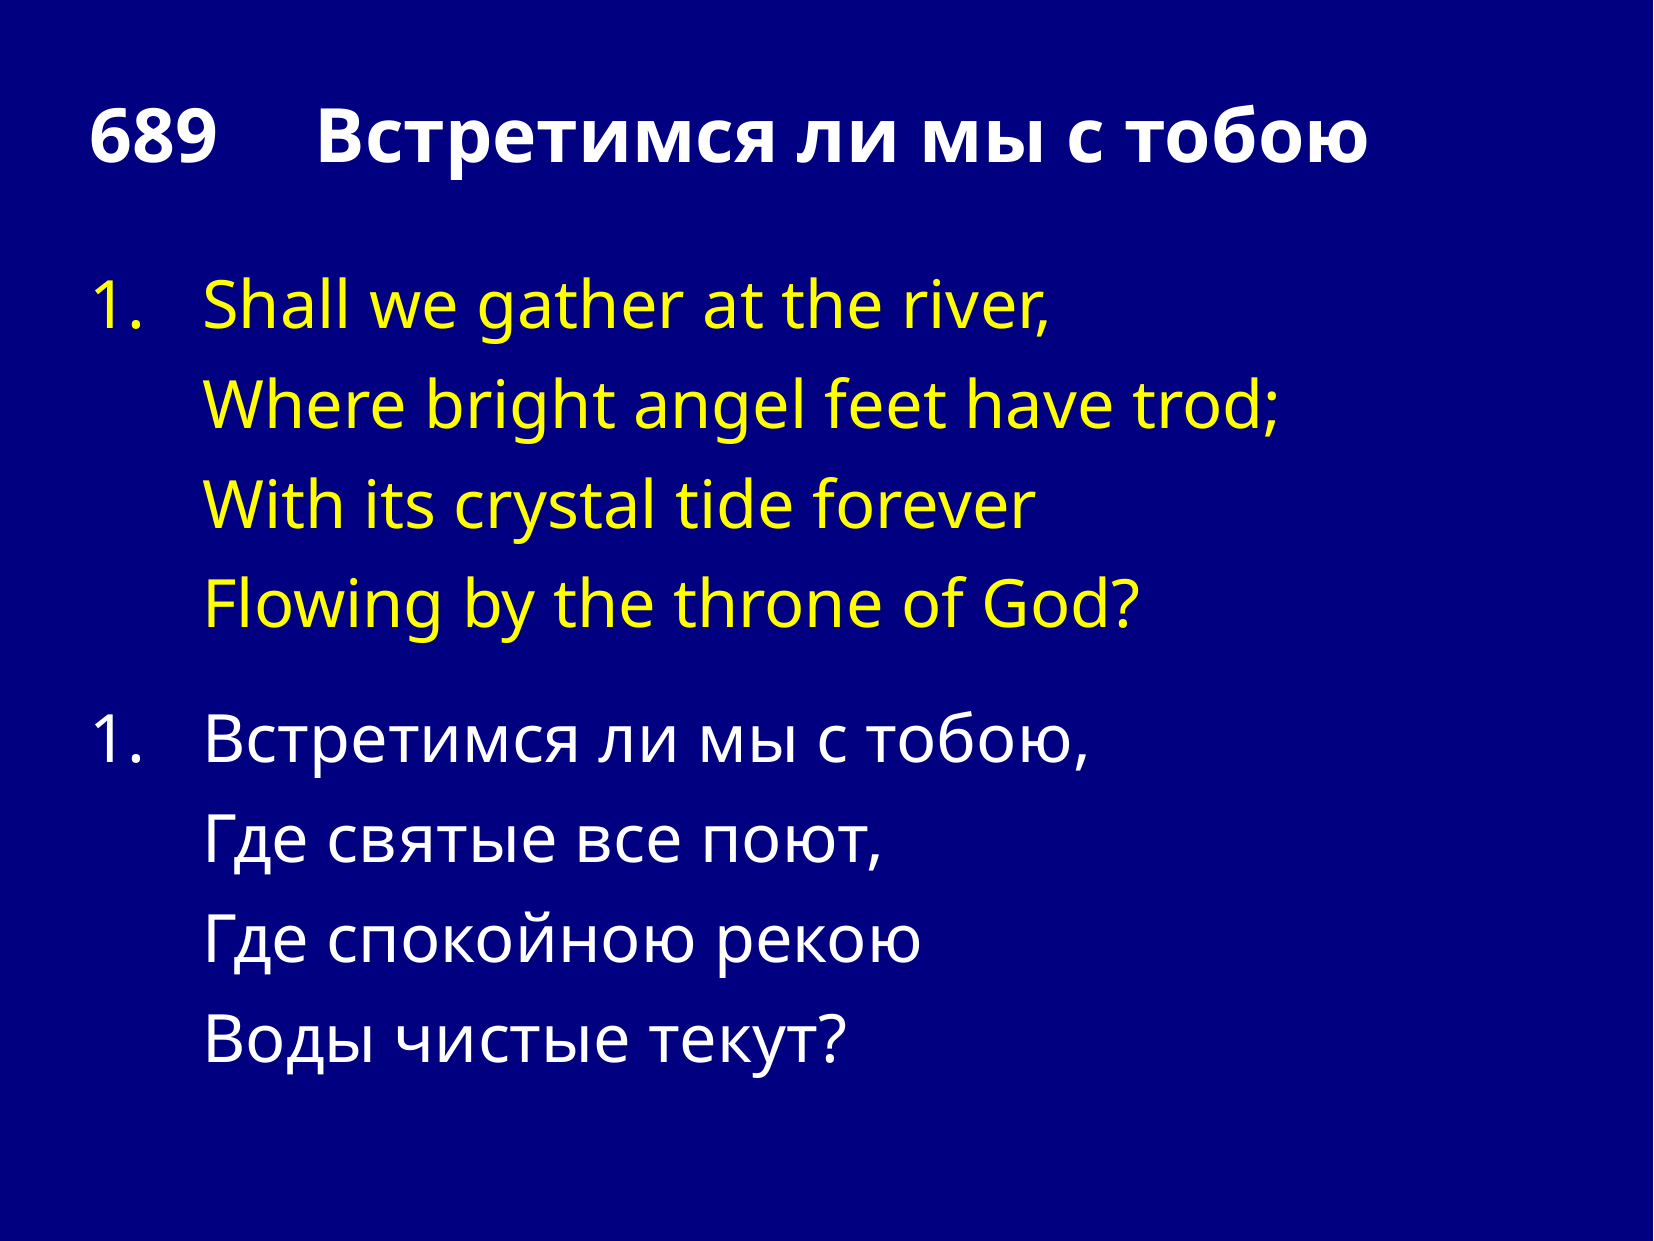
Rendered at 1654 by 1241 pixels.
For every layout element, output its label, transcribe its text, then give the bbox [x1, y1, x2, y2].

text_box 1. Встретимся ли мы с тобою, Где святые все поют, Где спокойною рекою Воды чистые текут? [75, 675, 1576, 1163]
text_box 689 Встретимся ли мы с тобою [75, 75, 1576, 188]
text_box 1. Shall we gather at the river, Where bright angel feet have trod; With its crystal tide forever Flowing by the throne of God? [75, 188, 1576, 638]
